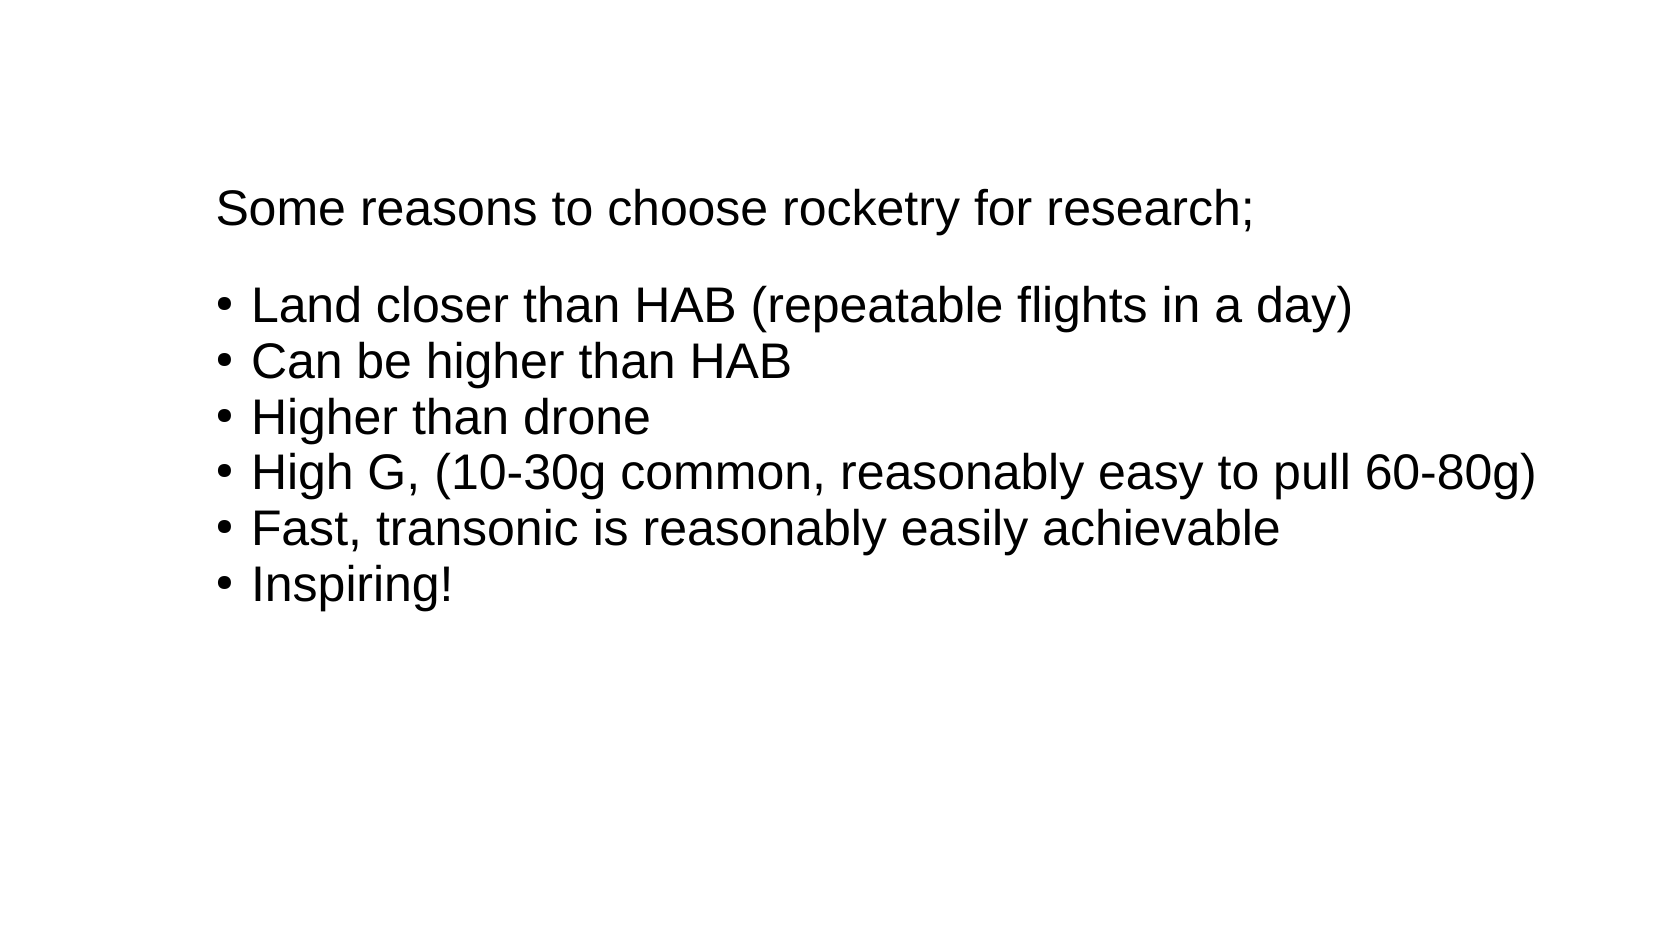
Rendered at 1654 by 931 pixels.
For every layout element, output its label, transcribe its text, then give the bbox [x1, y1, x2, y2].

text_box Some reasons to choose rocketry for research; Land closer than HAB (repeatable flights in a day) Can be higher than HAB Higher than drone High G, (10-30g common, reasonably easy to pull 60-80g) Fast, transonic is reasonably easily achievable Inspiring! [200, 172, 1553, 662]
